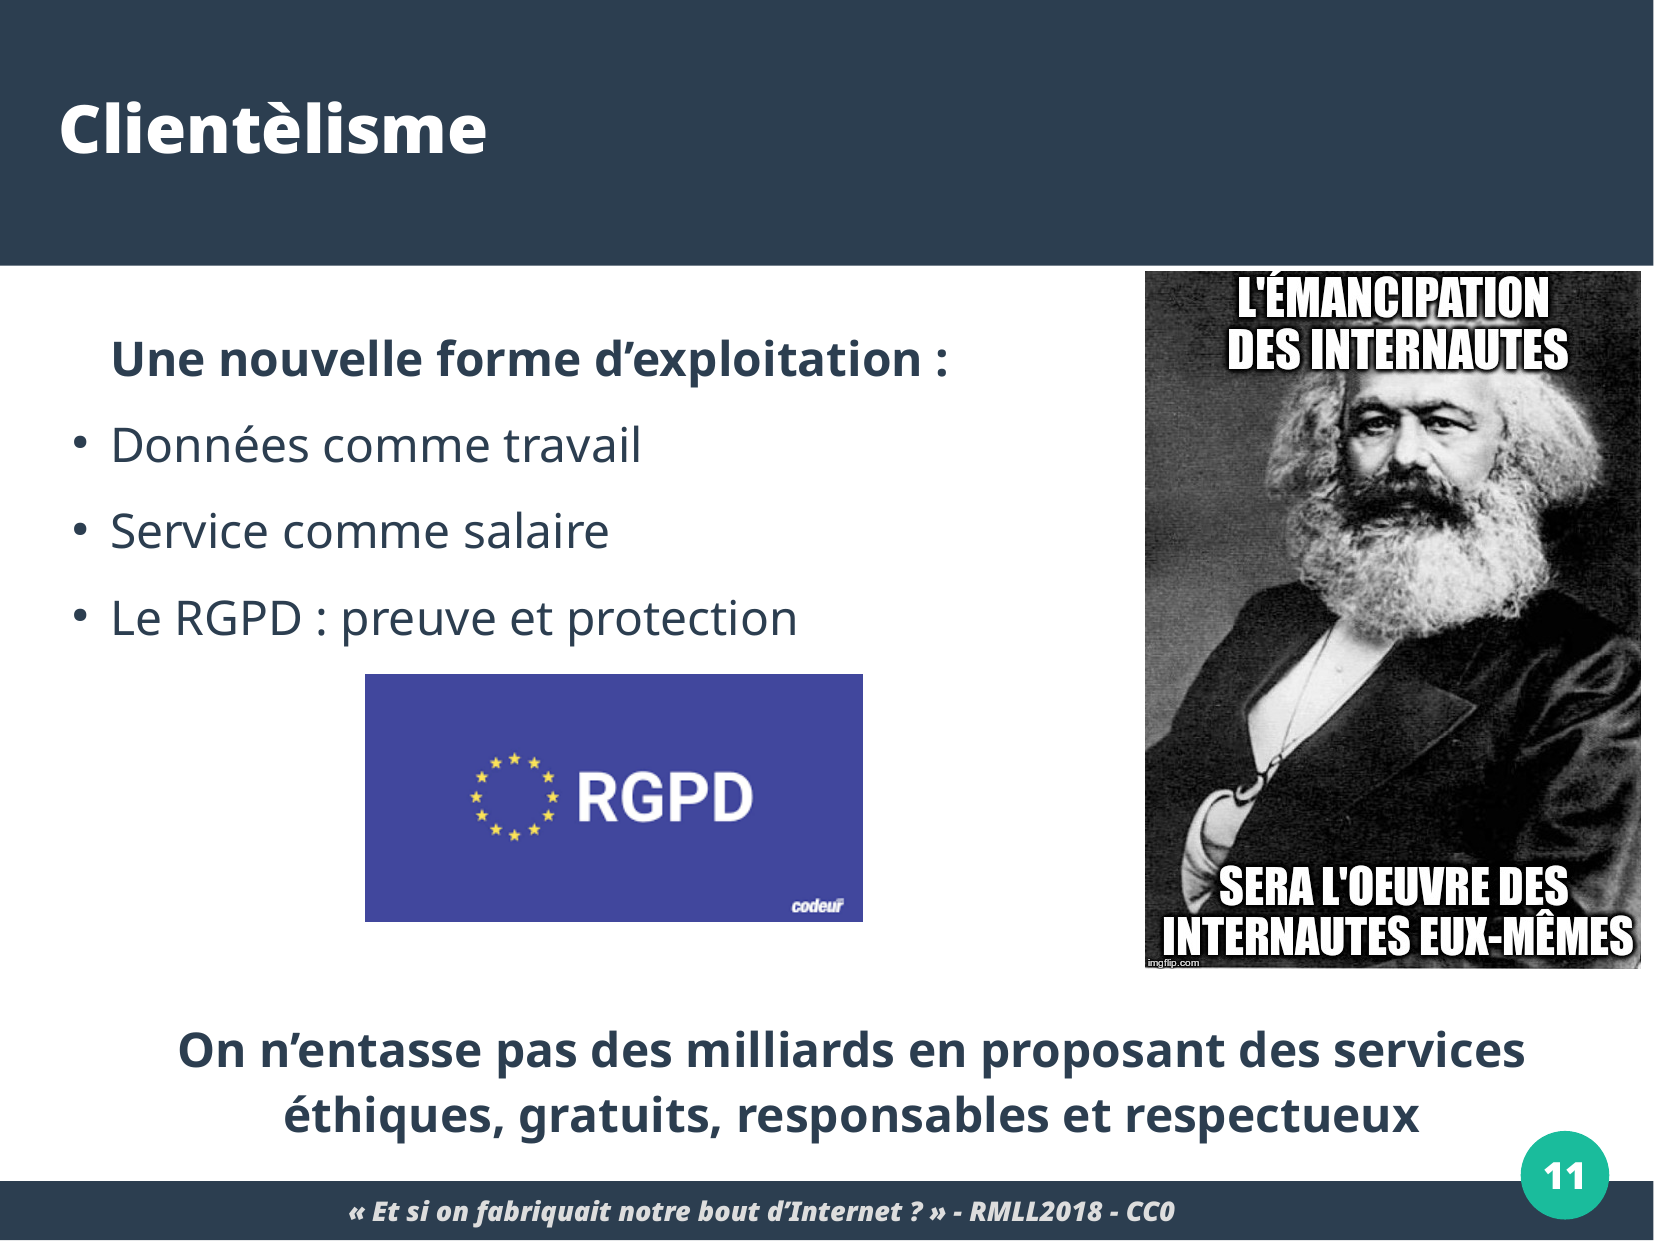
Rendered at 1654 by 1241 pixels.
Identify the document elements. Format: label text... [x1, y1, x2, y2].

title Clientèlisme [59, 49, 1595, 207]
list Une nouvelle forme d’exploitation : Données comme travail Service comme salaire Le RGPD : preuve et protection On n’entasse pas des milliards en proposant des services éthiques, gratuits, responsables et respectueux [59, 324, 1595, 1152]
picture [1145, 271, 1641, 969]
picture [365, 674, 863, 922]
